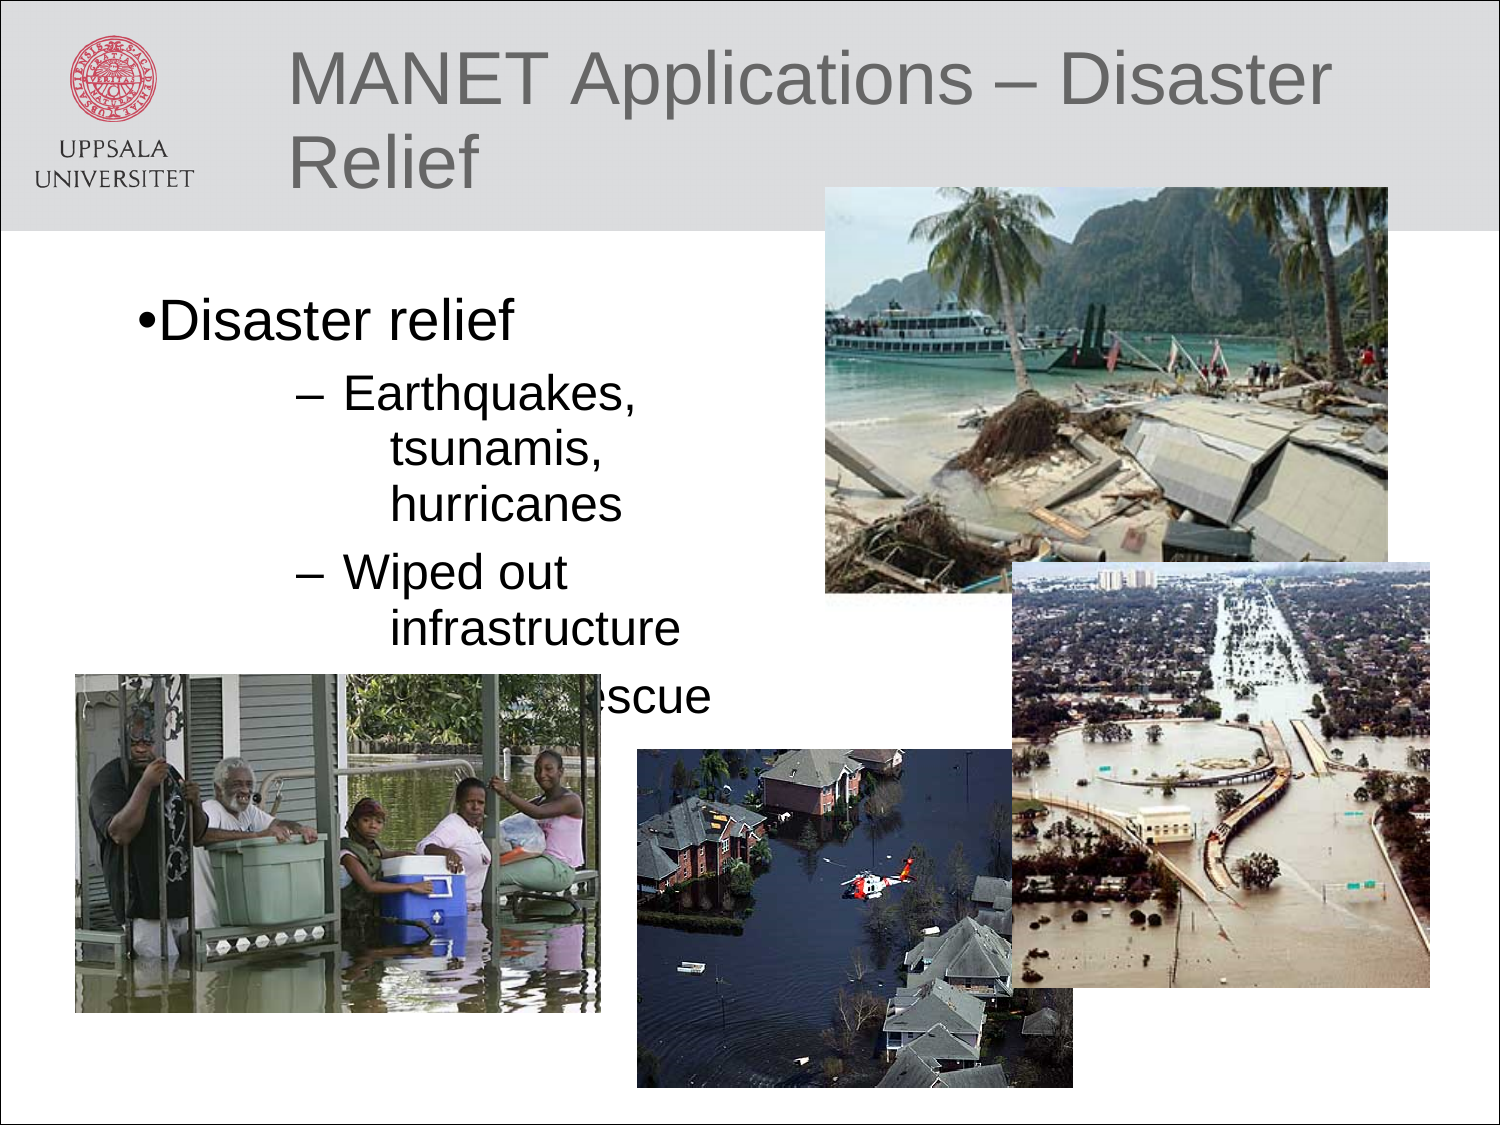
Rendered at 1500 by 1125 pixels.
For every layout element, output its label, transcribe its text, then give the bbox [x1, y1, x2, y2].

picture [1, 1, 1499, 1088]
picture [75, 674, 601, 1013]
list Disaster relief Earthquakes, tsunamis, hurricanes Wiped out infrastructure Search & rescue [137, 287, 826, 1001]
title MANET Applications – Disaster Relief [287, 20, 1388, 222]
